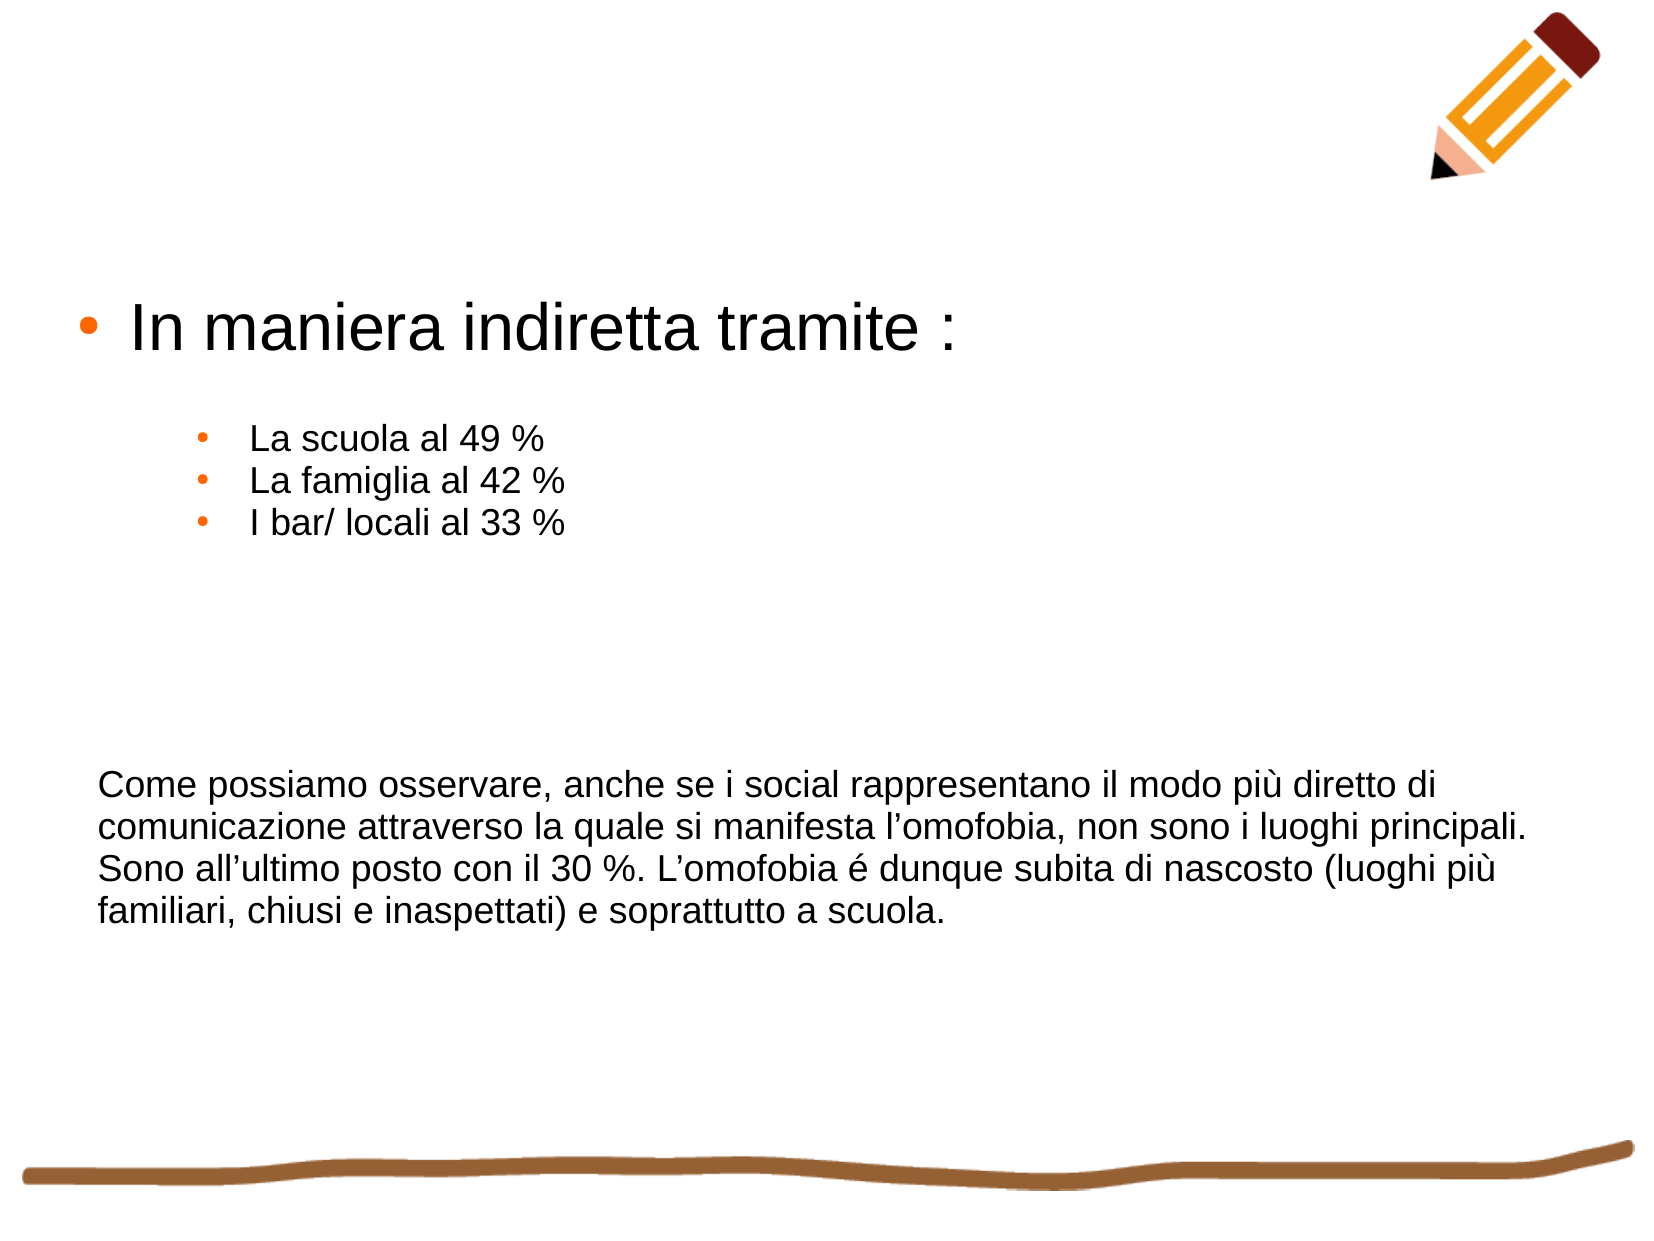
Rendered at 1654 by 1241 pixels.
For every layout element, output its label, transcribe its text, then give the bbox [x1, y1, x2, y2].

list In maniera indiretta tramite : [59, 290, 1572, 1122]
picture [1430, 12, 1601, 181]
text_box Come possiamo osservare, anche se i social rappresentano il modo più diretto di comunicazione attraverso la quale si manifesta l’omofobia, non sono i luoghi principali. Sono all’ultimo posto con il 30 %. L’omofobia é dunque subita di nascosto (luoghi più familiari, chiusi e inaspettati) e soprattutto a scuola. [82, 755, 1607, 939]
picture [22, 1140, 1635, 1191]
text_box La scuola al 49 % La famiglia al 42 % I bar/ locali al 33 % [163, 410, 827, 709]
